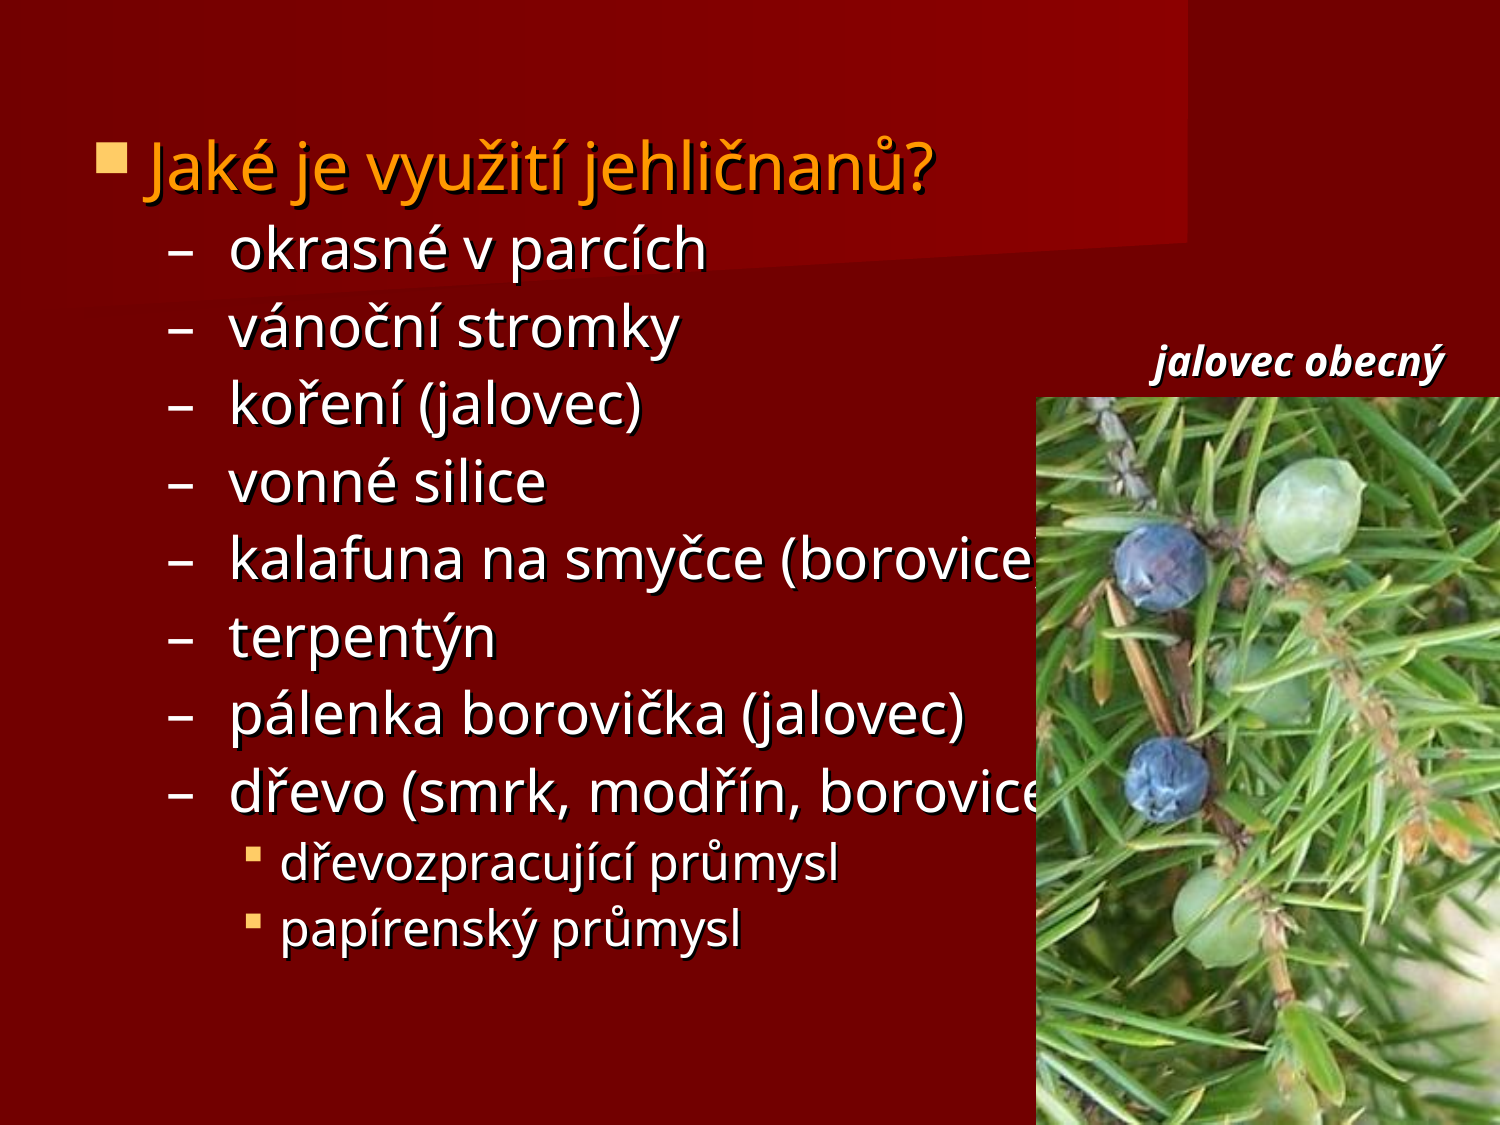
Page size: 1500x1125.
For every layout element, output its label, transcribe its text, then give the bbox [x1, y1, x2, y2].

list Jaké je využití jehličnanů? okrasné v parcích vánoční stromky koření (jalovec) vonné silice kalafuna na smyčce (borovice) terpentýn pálenka borovička (jalovec) dřevo (smrk, modřín, borovice) dřevozpracující průmysl papírenský průmysl [76, 125, 1427, 1125]
picture [1036, 397, 1500, 1125]
text_box jalovec obecný [1098, 290, 1500, 429]
